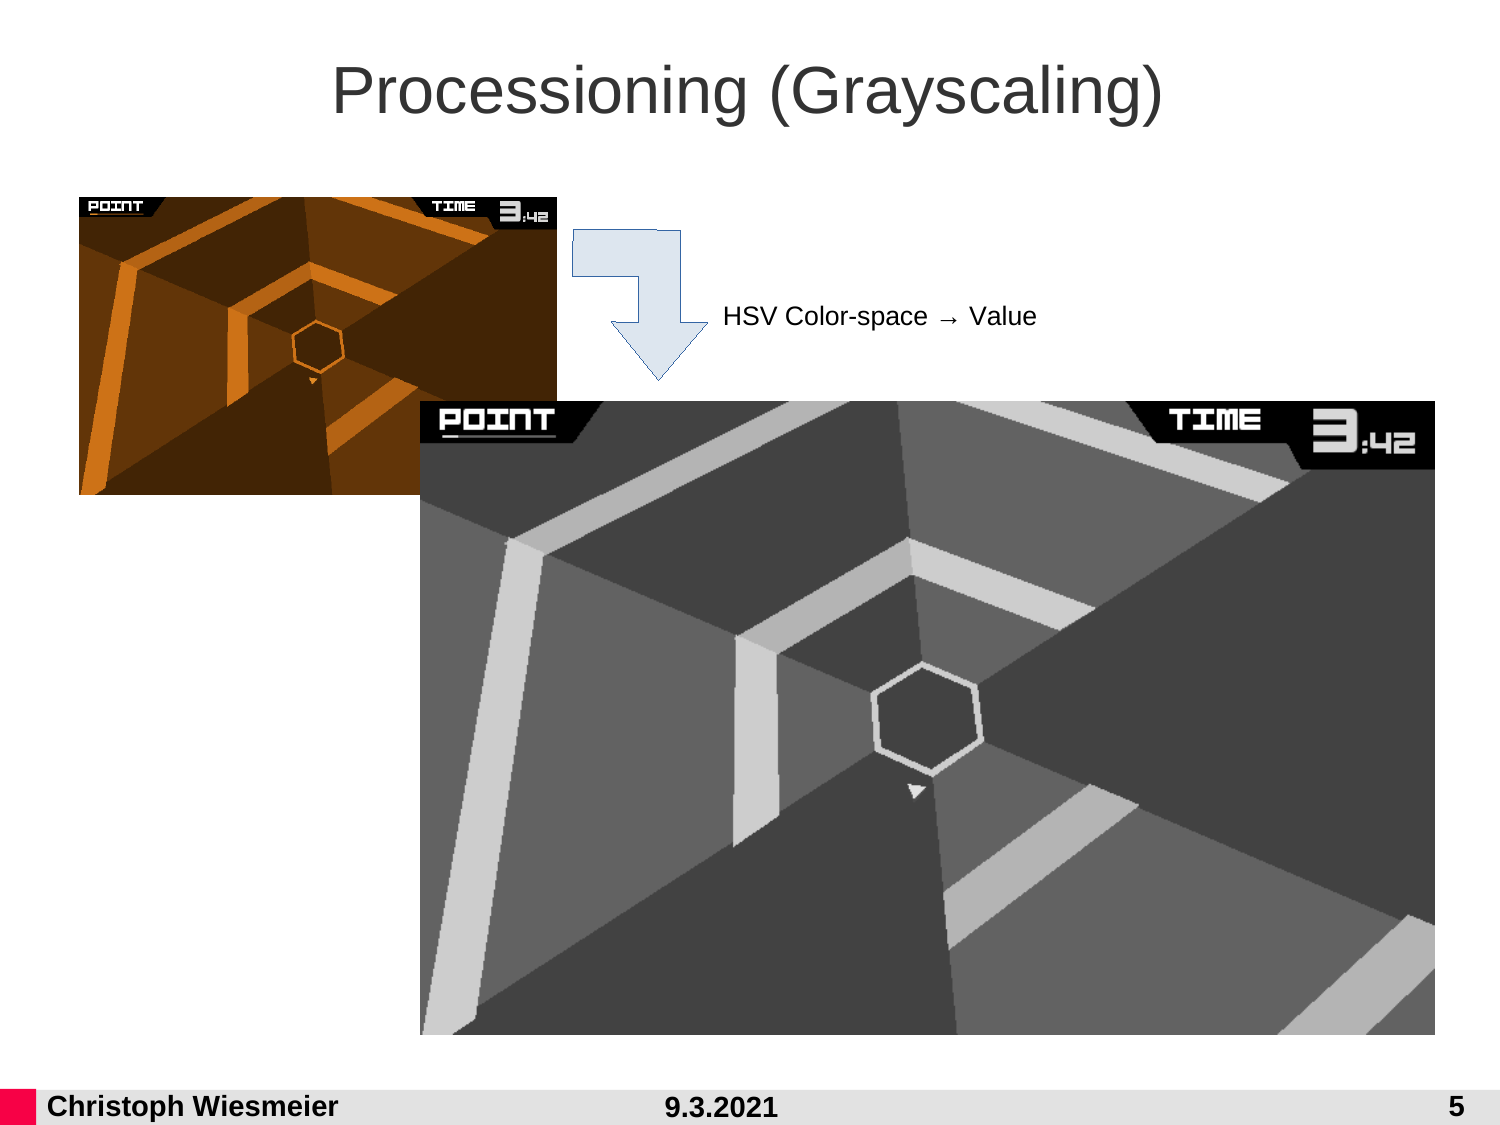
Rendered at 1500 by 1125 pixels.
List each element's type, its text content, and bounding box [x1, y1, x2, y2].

title Processioning (Grayscaling) [79, 25, 1417, 149]
picture [79, 197, 1435, 1036]
text_box [572, 229, 708, 381]
text_box HSV Color-space → Value [708, 229, 1321, 370]
